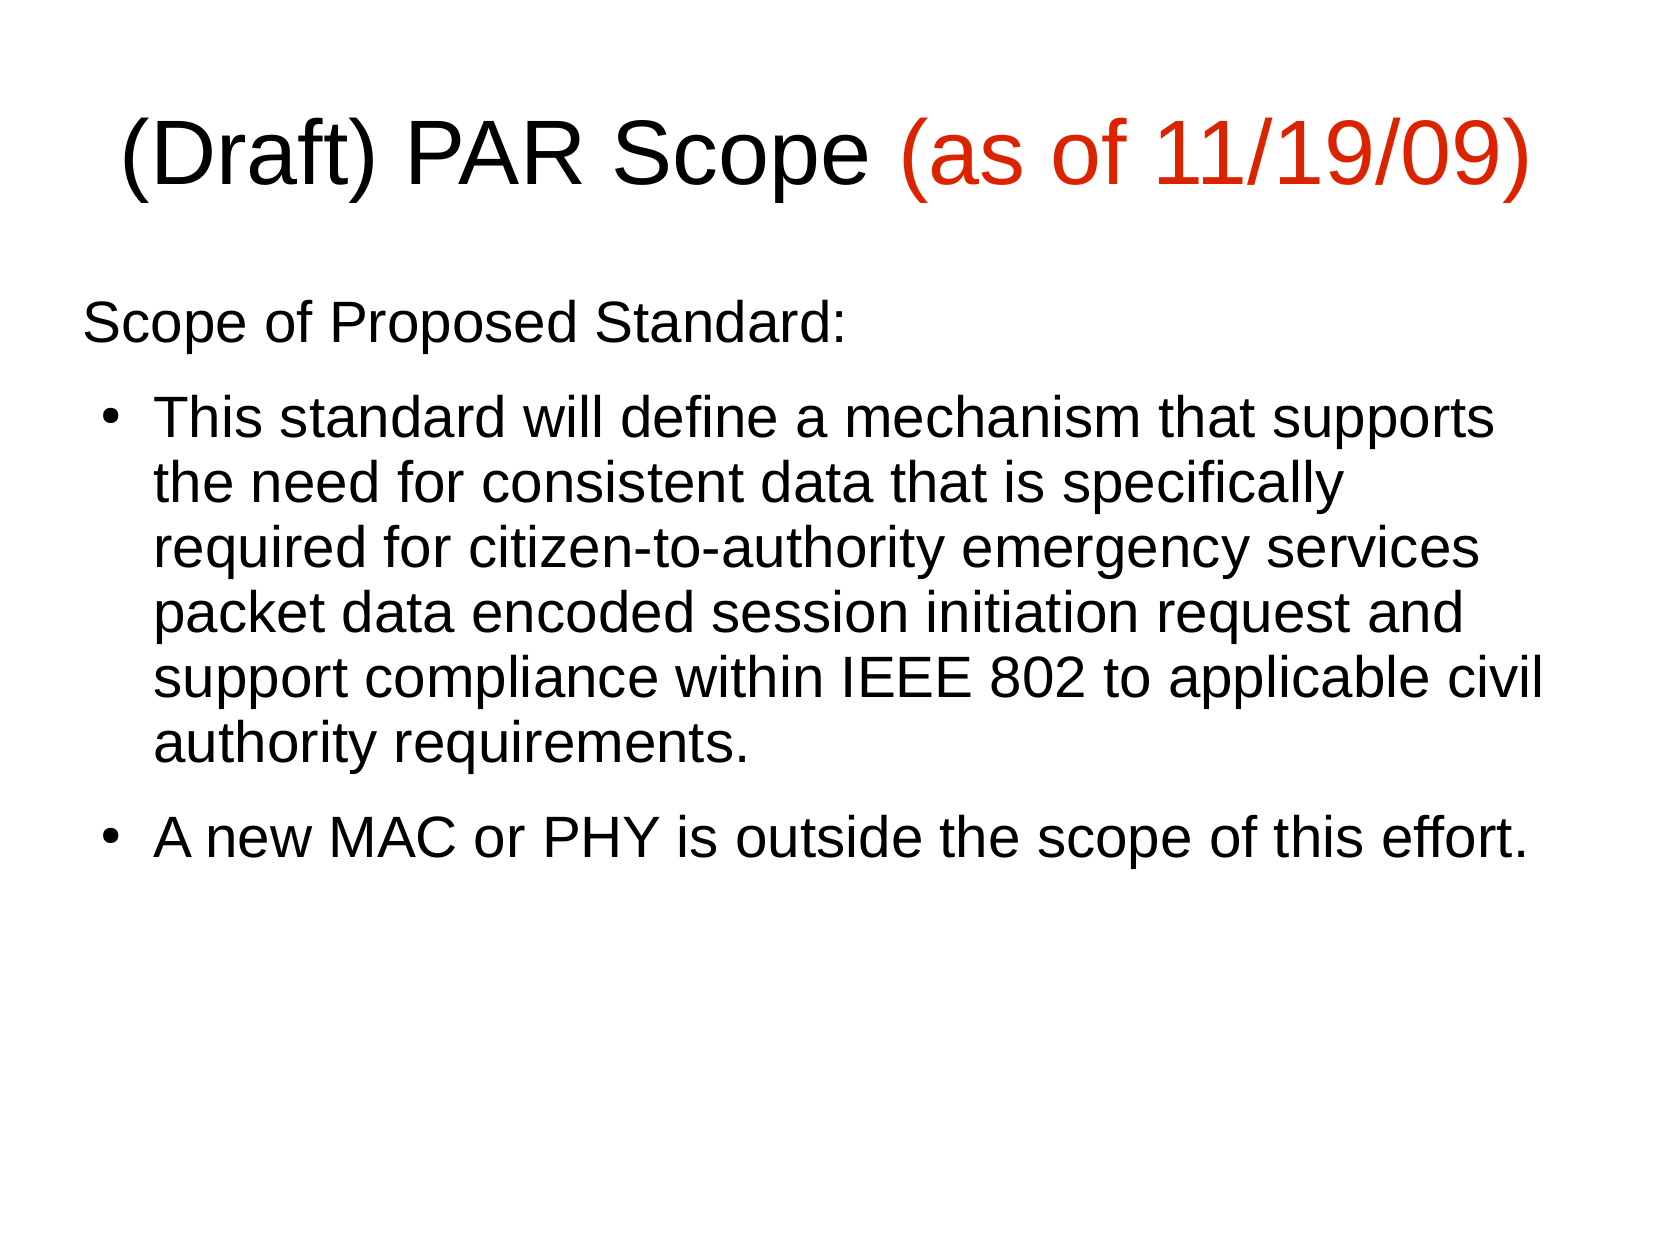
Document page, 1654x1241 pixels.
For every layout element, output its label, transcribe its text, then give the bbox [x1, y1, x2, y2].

list Scope of Proposed Standard: This standard will define a mechanism that supports the need for consistent data that is specifically required for citizen-to-authority emergency services packet data encoded session initiation request and support compliance within IEEE 802 to applicable civil authority requirements. A new MAC or PHY is outside the scope of this effort. [82, 290, 1571, 1094]
title (Draft) PAR Scope (as of 11/19/09) [82, 56, 1571, 250]
